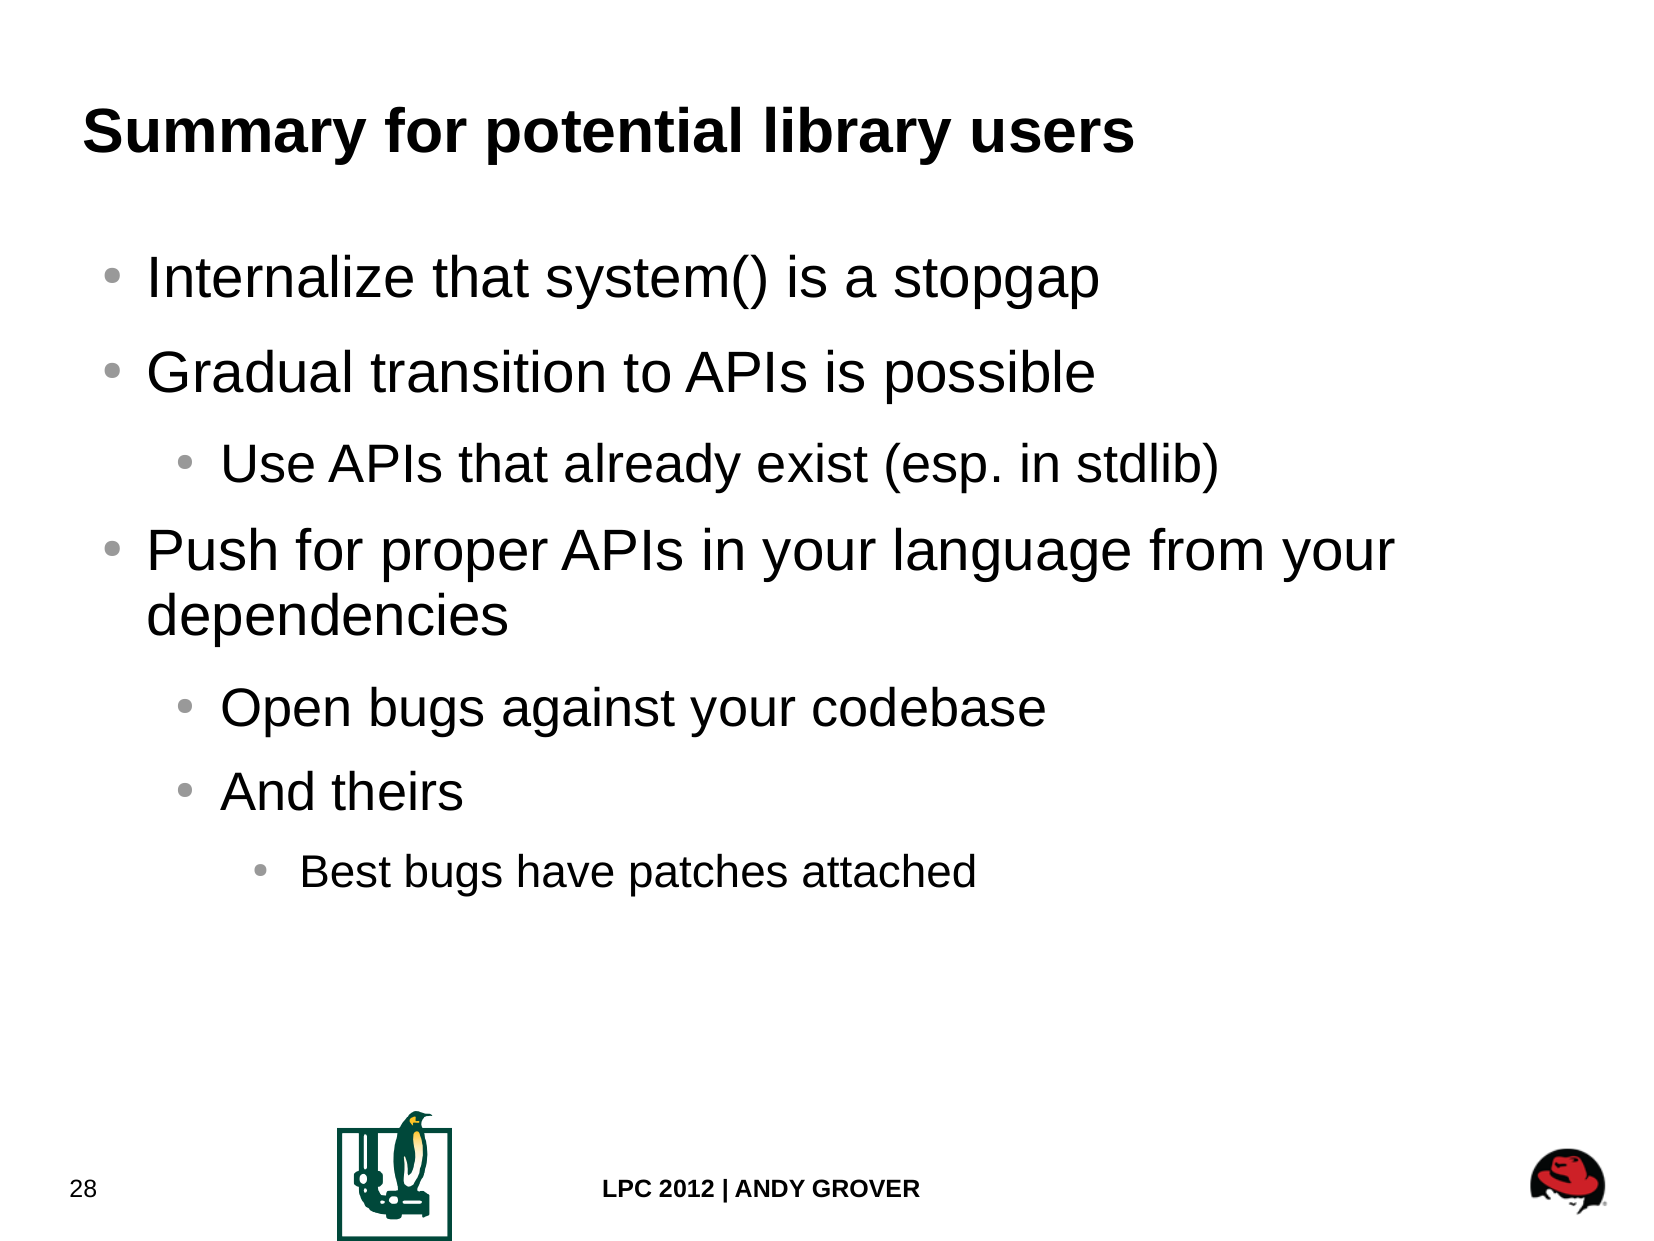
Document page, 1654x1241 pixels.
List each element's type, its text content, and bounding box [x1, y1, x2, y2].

picture [1529, 1146, 1613, 1224]
list Internalize that system() is a stopgap Gradual transition to APIs is possible Use APIs that already exist (esp. in stdlib) Push for proper APIs in your language from your dependencies Open bugs against your codebase And theirs Best bugs have patches attached [86, 244, 1576, 1039]
title Summary for potential library users [82, 37, 1571, 226]
picture [337, 1111, 452, 1241]
